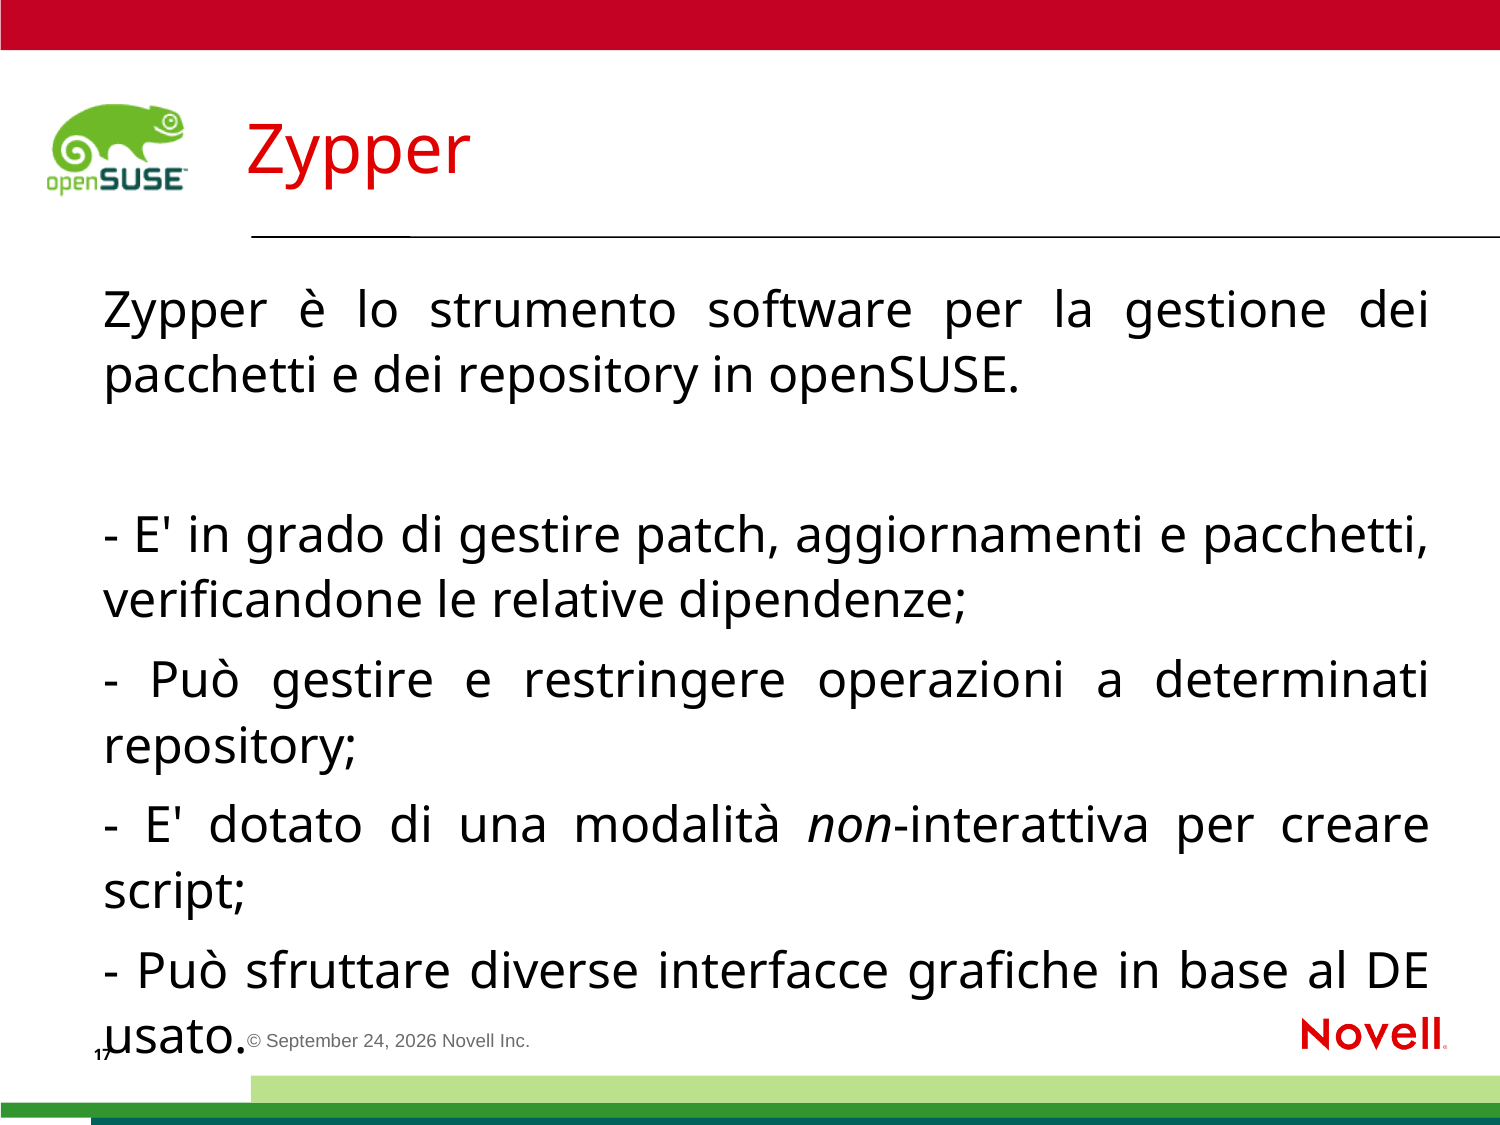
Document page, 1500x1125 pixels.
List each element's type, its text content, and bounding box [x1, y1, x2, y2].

picture [47, 104, 188, 197]
picture [1295, 1011, 1453, 1056]
list Zypper è lo strumento software per la gestione dei pacchetti e dei repository in openSUSE. - E' in grado di gestire patch, aggiornamenti e pacchetti, verificandone le relative dipendenze; - Può gestire e restringere operazioni a determinati repository; - E' dotato di una modalità non-interattiva per creare script; - Può sfruttare diverse interfacce grafiche in base al DE usato. [88, 267, 1463, 995]
title Zypper [246, 60, 1409, 239]
